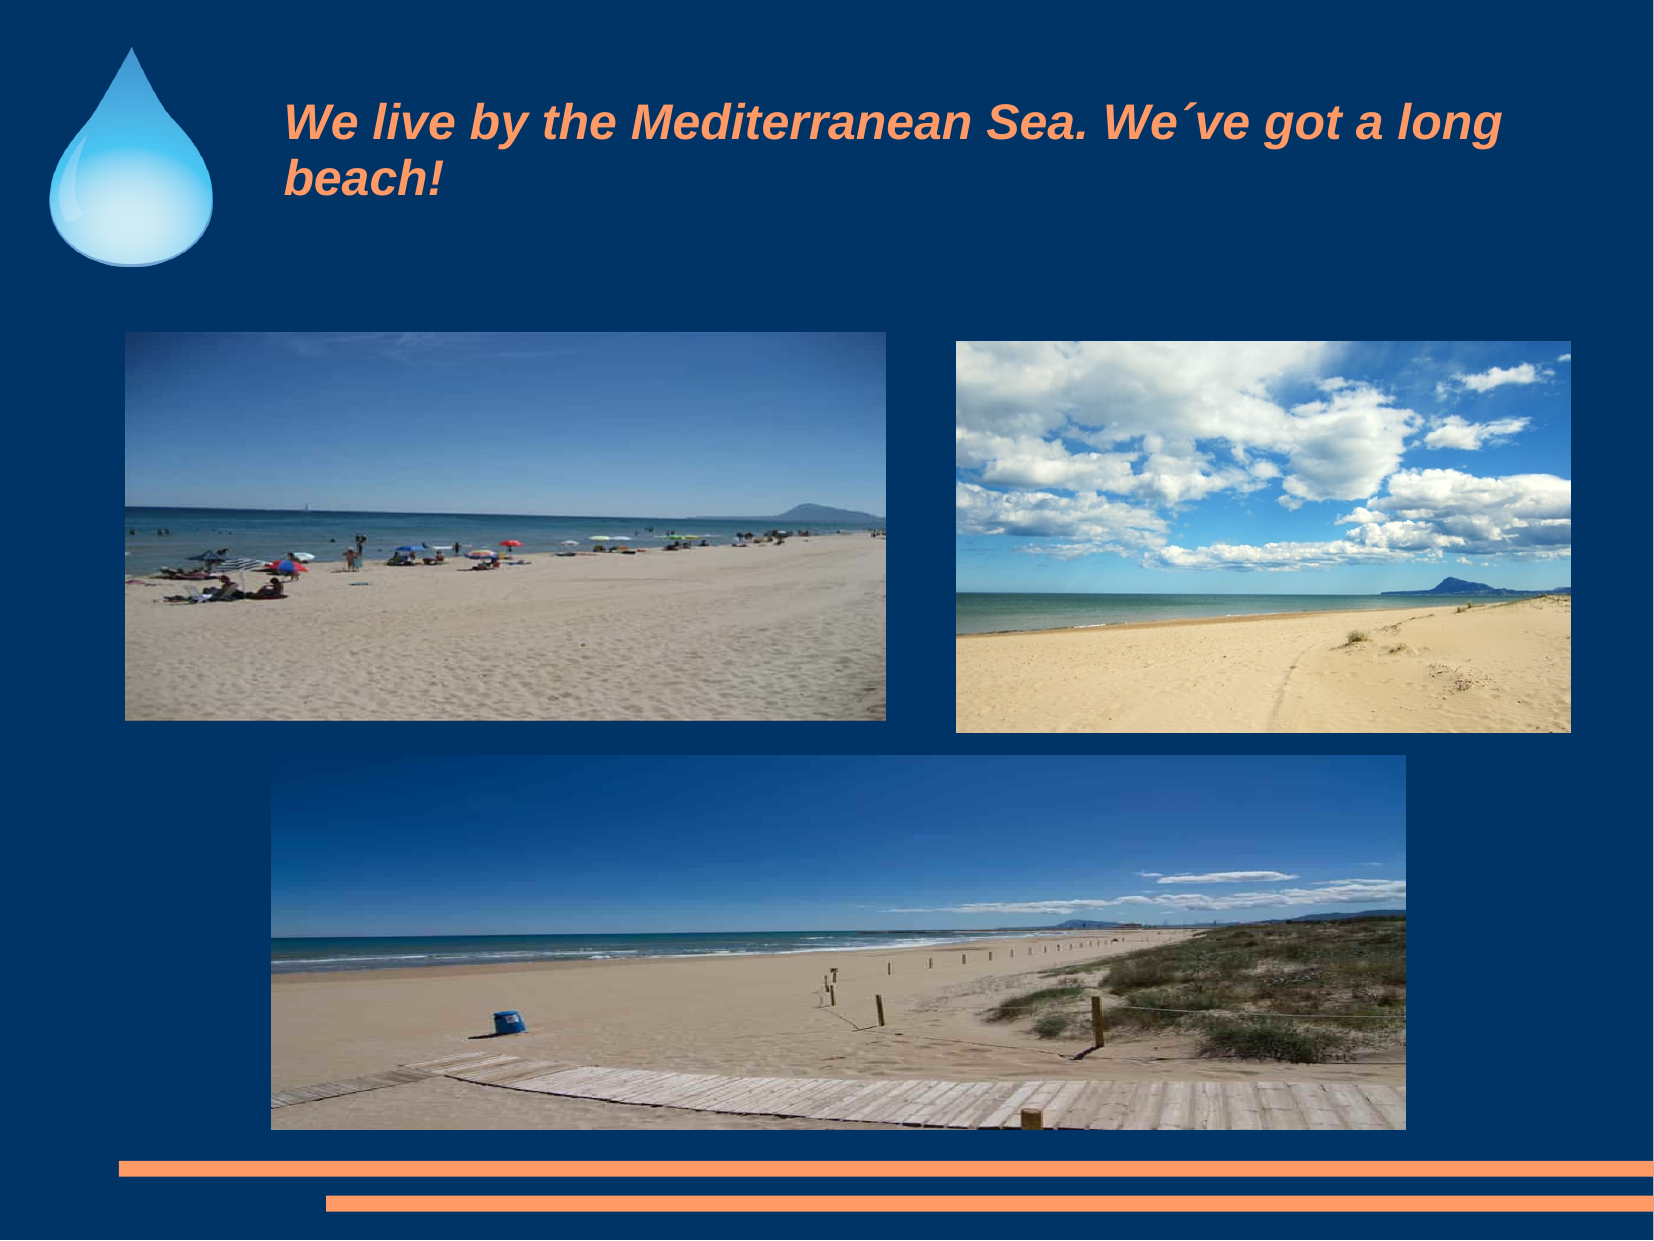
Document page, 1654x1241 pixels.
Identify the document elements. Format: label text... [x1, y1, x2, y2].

picture [956, 341, 1571, 733]
picture [49, 47, 213, 267]
picture [125, 332, 886, 721]
picture [271, 755, 1406, 1130]
title We live by the Mediterranean Sea. We´ve got a long beach! [283, 46, 1534, 254]
